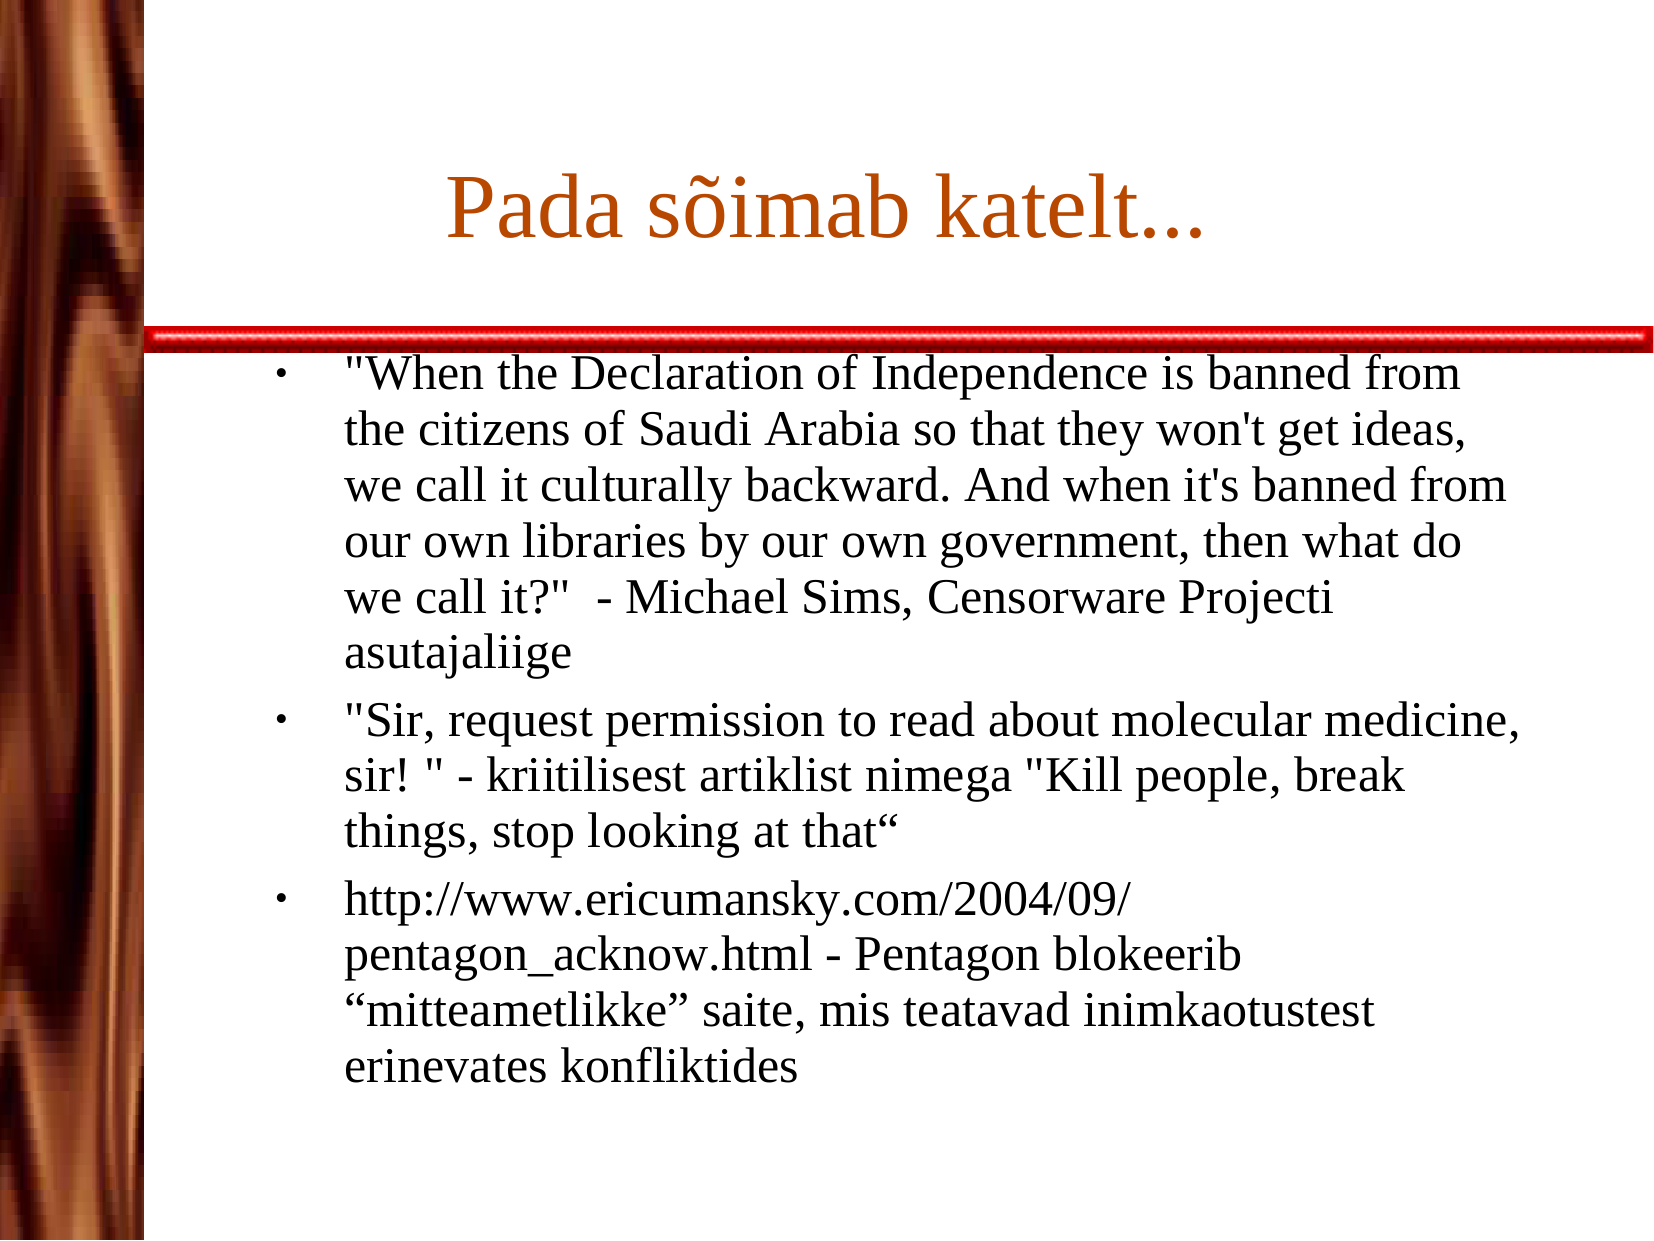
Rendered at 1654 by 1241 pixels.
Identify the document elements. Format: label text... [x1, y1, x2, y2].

title Pada sõimab katelt... [121, 102, 1534, 310]
list "When the Declaration of Independence is banned from the citizens of Saudi Arabia so that they won't get ideas, we call it culturally backward. And when it's banned from our own libraries by our own government, then what do we call it?" - Michael Sims, Censorware Projecti asutajaliige "Sir, request permission to read about molecular medicine, sir! " - kriitilisest artiklist nimega "Kill people, break things, stop looking at that“ http://www.ericumansky.com/2004/09/pentagon_acknow.html - Pentagon blokeerib “mitteametlikke” saite, mis teatavad inimkaotustest erinevates konfliktides [121, 344, 1534, 1126]
picture [0, 0, 1654, 1240]
